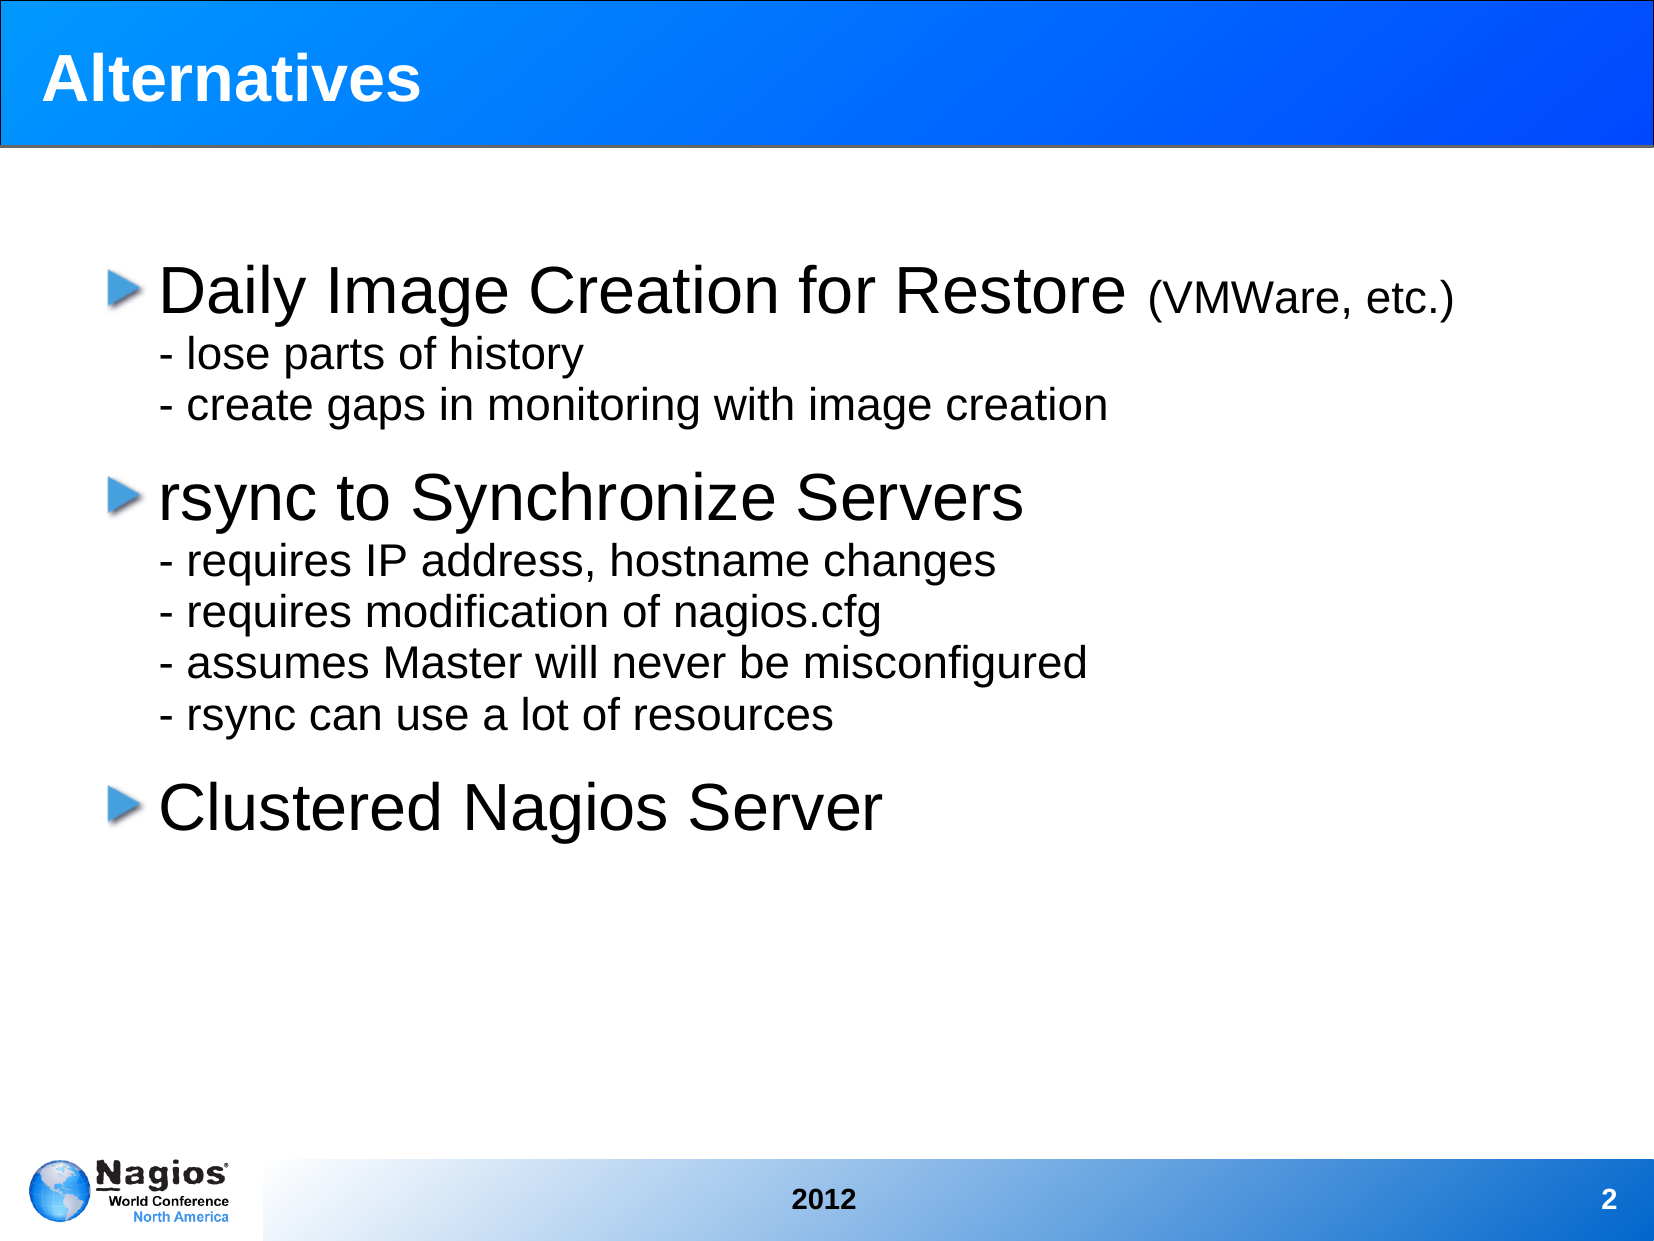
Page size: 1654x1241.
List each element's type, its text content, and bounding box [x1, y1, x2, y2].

list Daily Image Creation for Restore (VMWare, etc.) - lose parts of history - create gaps in monitoring with image creation rsync to Synchronize Servers - requires IP address, hostname changes - requires modification of nagios.cfg - assumes Master will never be misconfigured - rsync can use a lot of resources Clustered Nagios Server [87, 253, 1576, 1058]
picture [29, 1159, 229, 1235]
title Alternatives [41, 36, 1248, 120]
